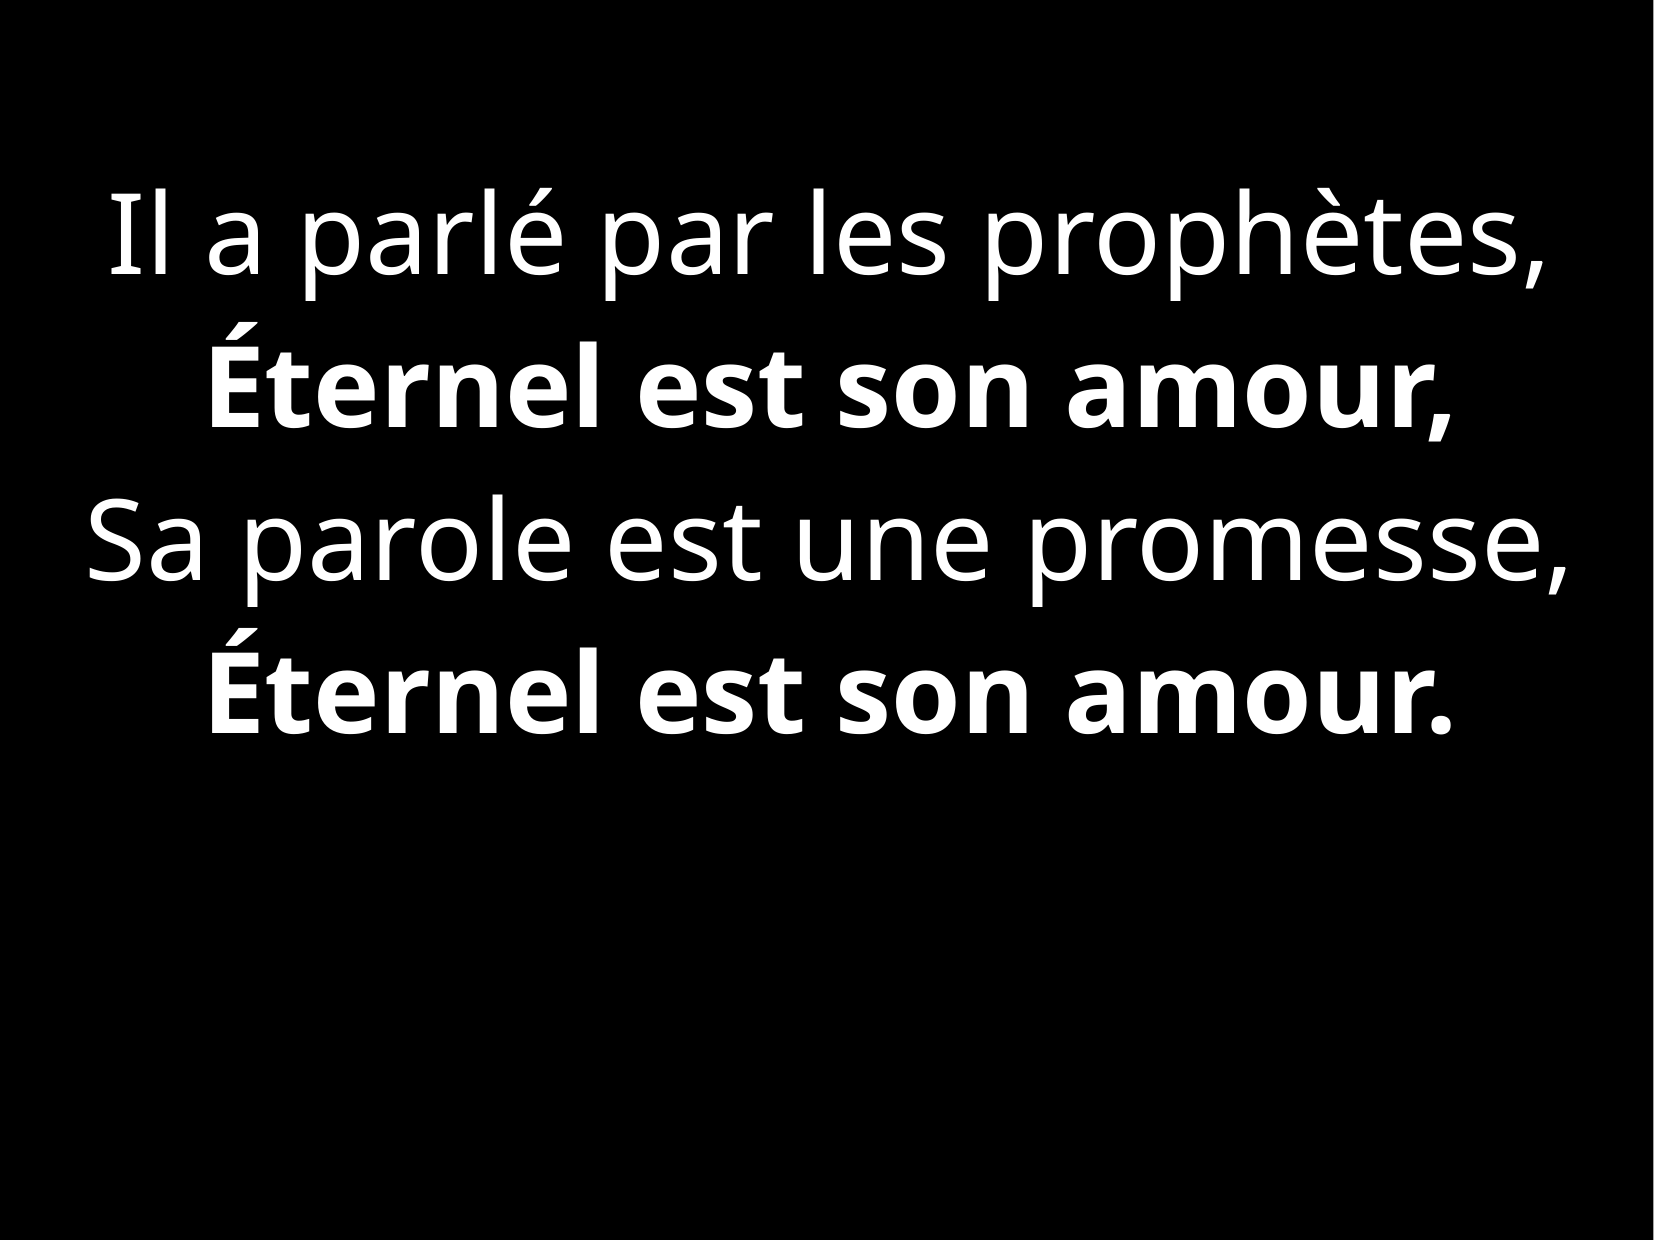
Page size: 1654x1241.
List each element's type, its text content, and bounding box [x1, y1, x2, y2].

subtitle Il a parlé par les prophètes, Éternel est son amour, Sa parole est une promesse, Éternel est son amour. [21, 0, 1640, 1241]
